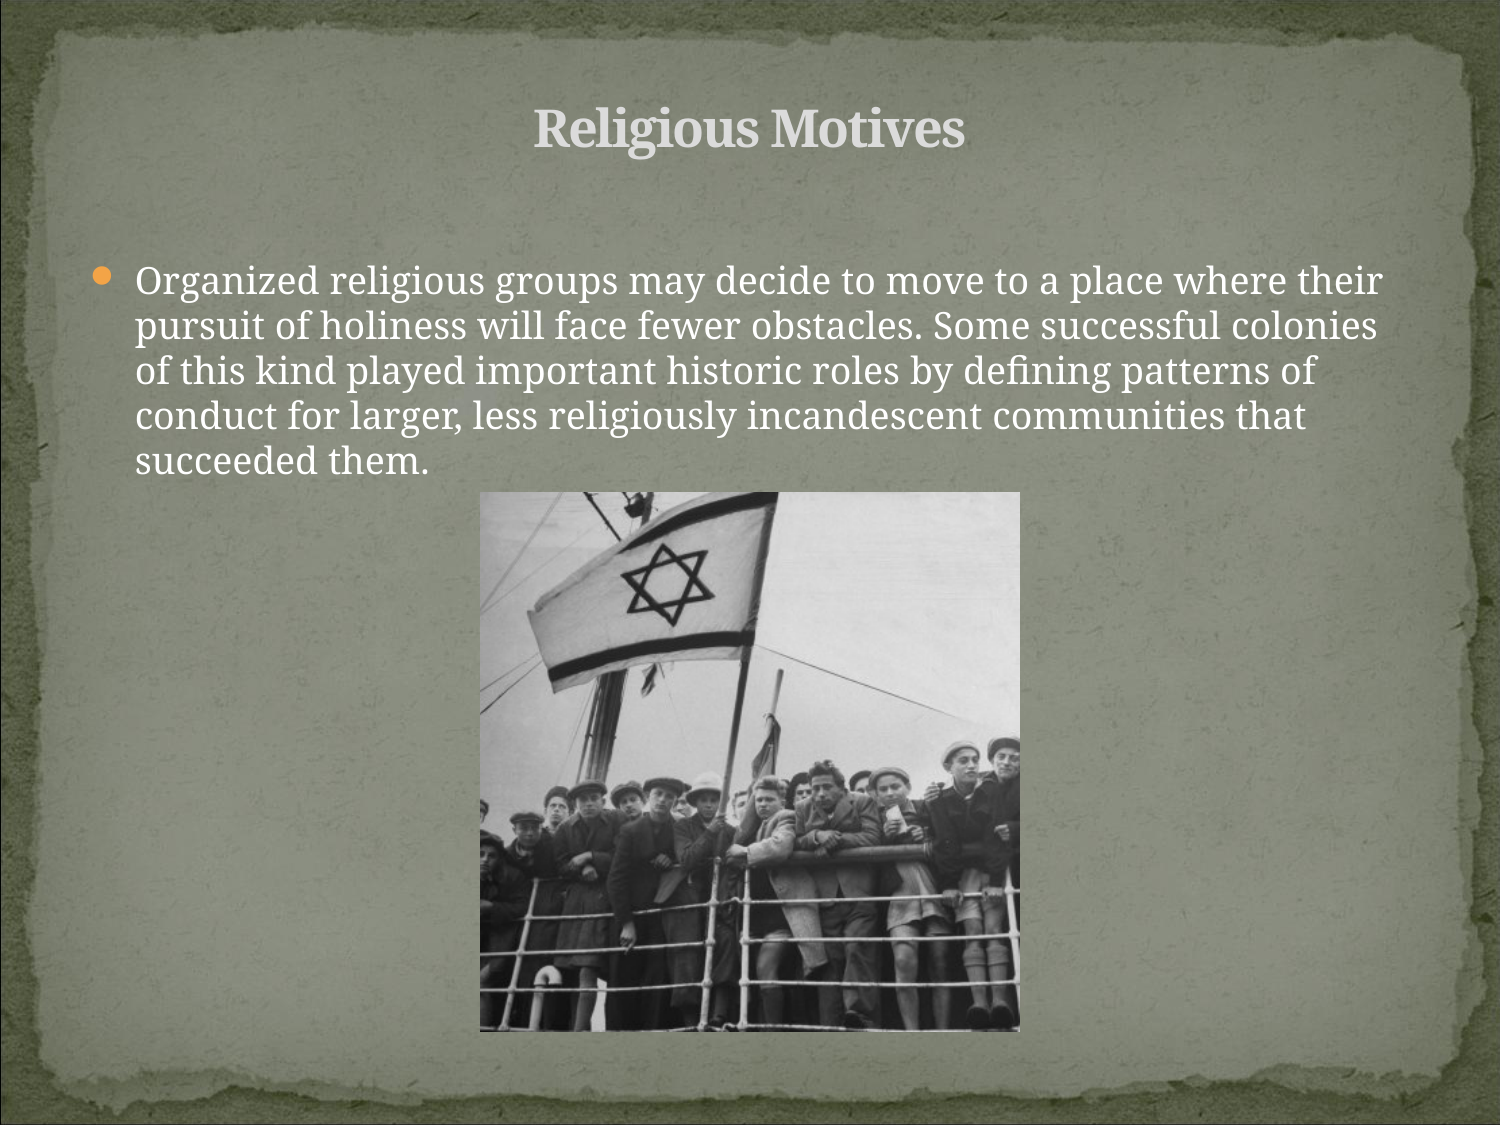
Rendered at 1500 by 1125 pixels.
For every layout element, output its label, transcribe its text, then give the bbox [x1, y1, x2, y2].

title Religious Motives [75, 24, 1425, 225]
list Organized religious groups may decide to move to a place where their pursuit of holiness will face fewer obstacles. Some successful colonies of this kind played important historic roles by defining patterns of conduct for larger, less religiously incandescent communities that succeeded them. [75, 249, 1425, 1000]
picture [0, 0, 1500, 1125]
